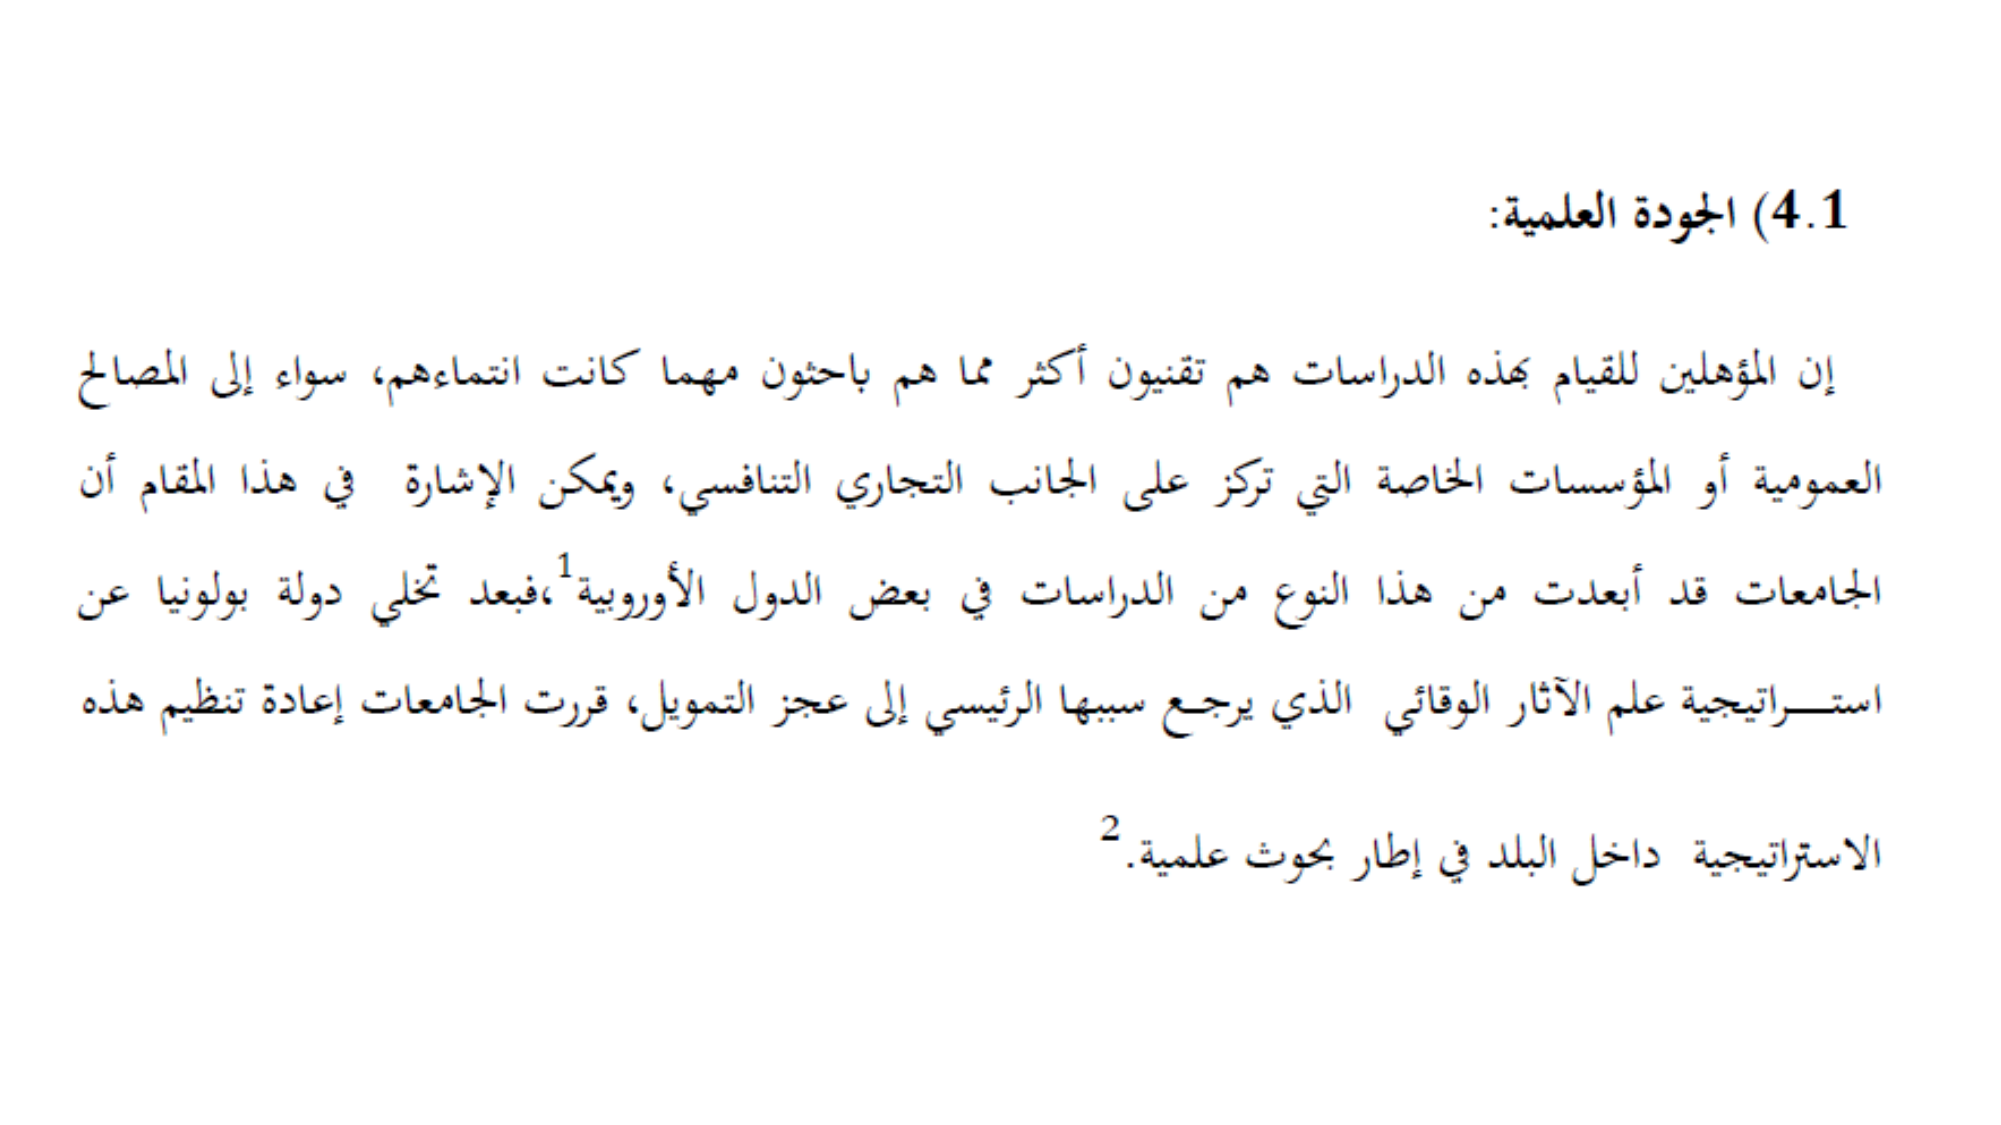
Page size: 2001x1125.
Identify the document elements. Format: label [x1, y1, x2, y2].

picture [50, 165, 1885, 932]
